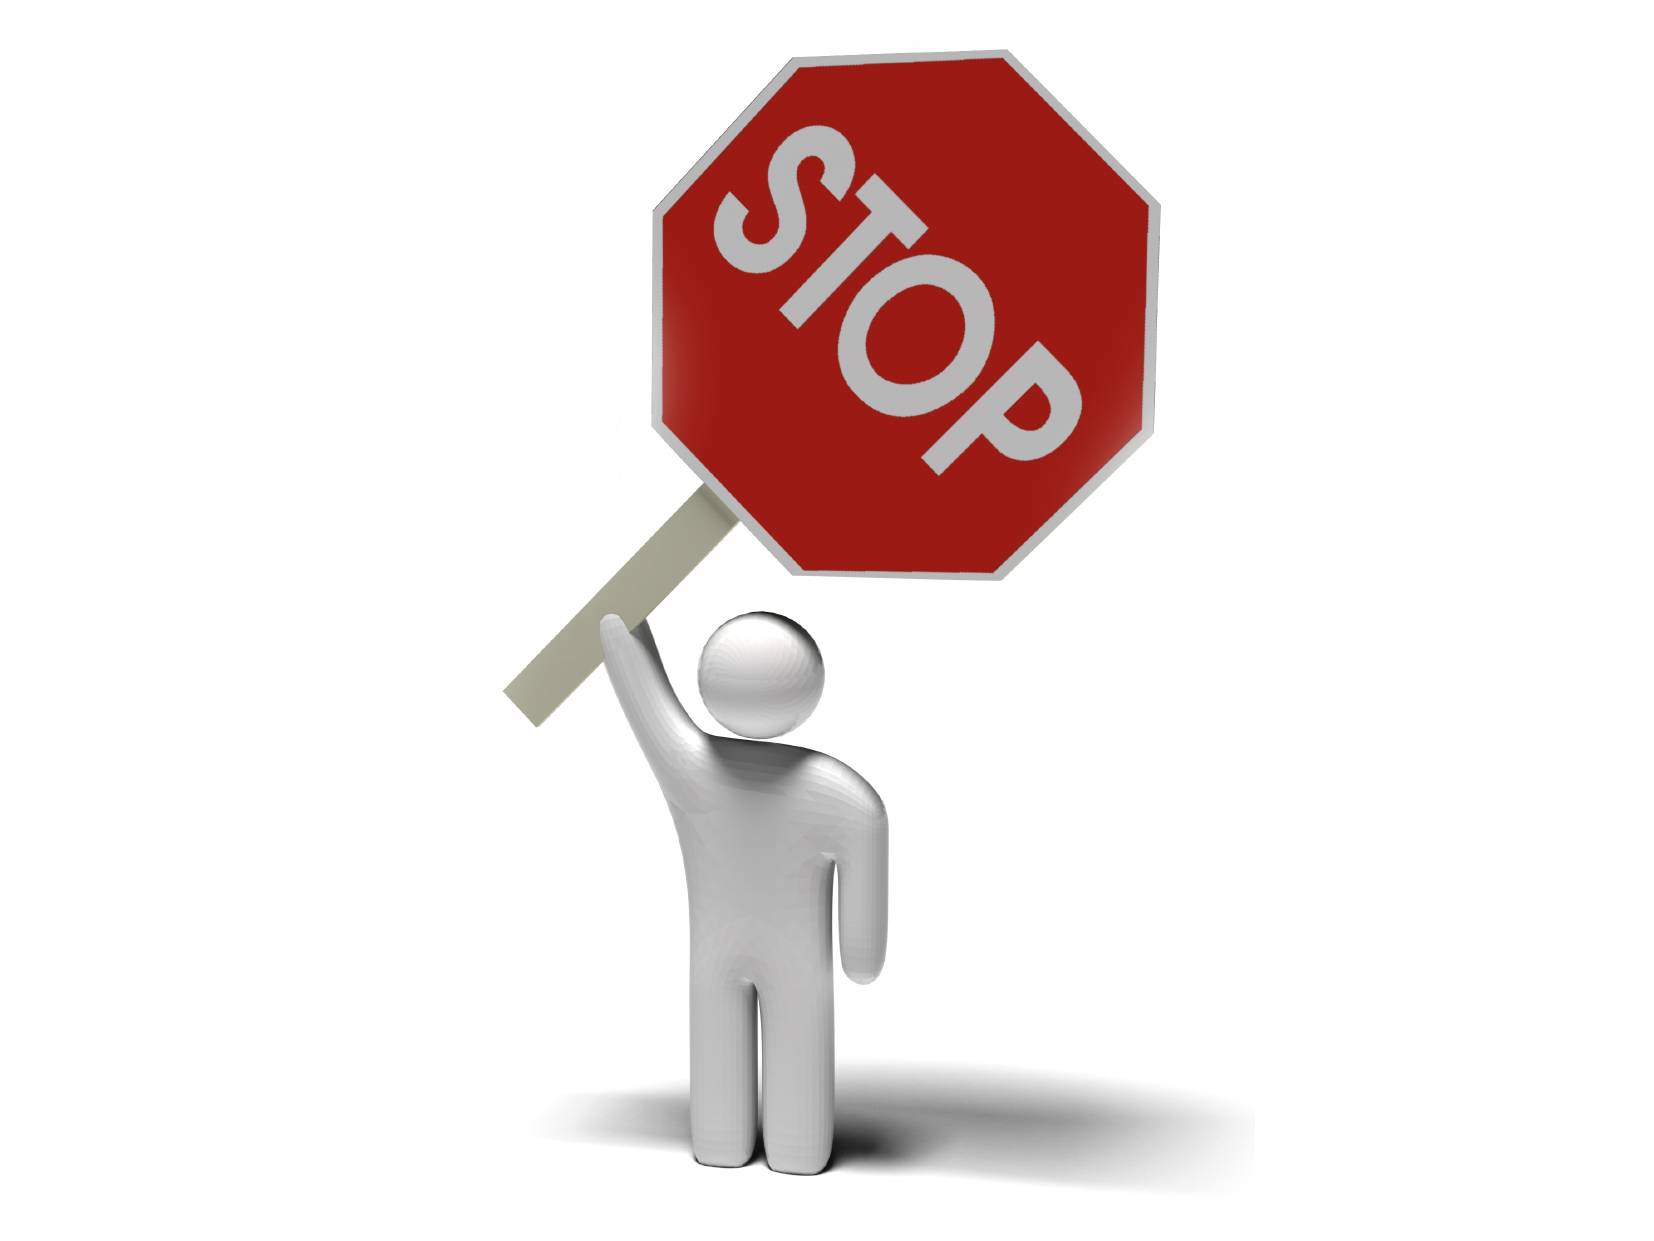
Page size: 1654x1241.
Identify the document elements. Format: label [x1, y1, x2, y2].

picture [398, 4, 1255, 1241]
